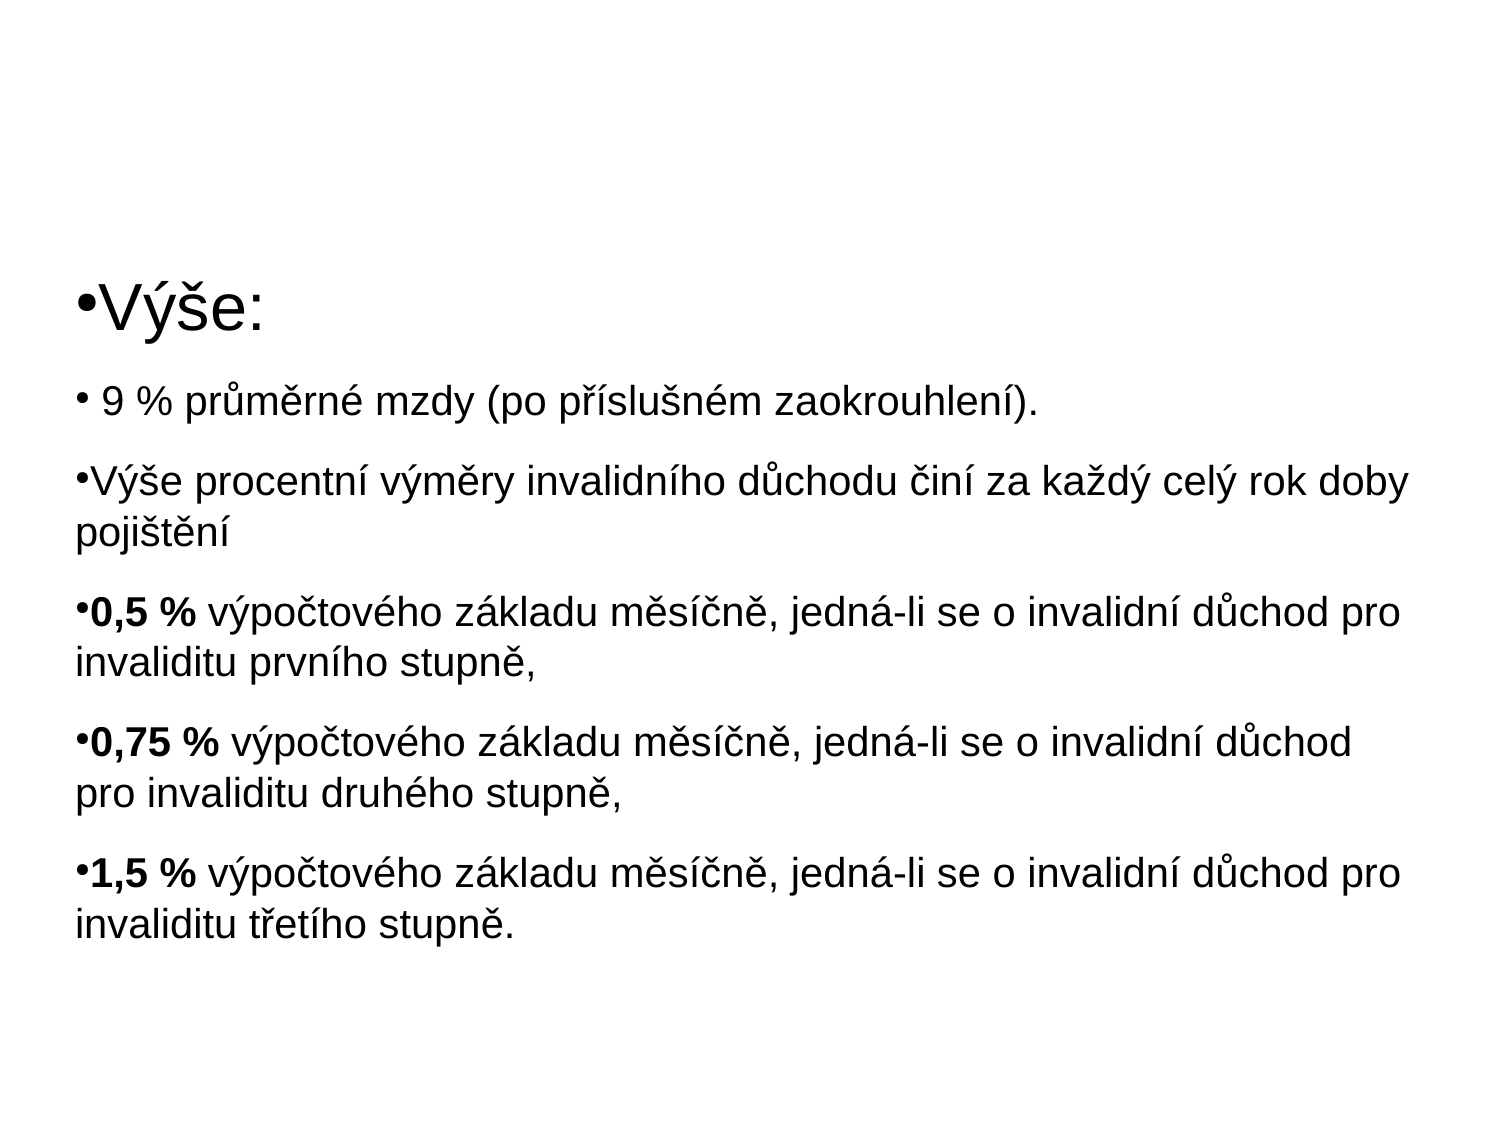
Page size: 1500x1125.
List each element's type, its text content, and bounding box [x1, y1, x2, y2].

list Výše: 9 % průměrné mzdy (po příslušném zaokrouhlení). Výše procentní výměry invalidního důchodu činí za každý celý rok doby pojištění 0,5 % výpočtového základu měsíčně, jedná-li se o invalidní důchod pro invaliditu prvního stupně, 0,75 % výpočtového základu měsíčně, jedná-li se o invalidní důchod pro invaliditu druhého stupně, 1,5 % výpočtového základu měsíčně, jedná-li se o invalidní důchod pro invaliditu třetího stupně. [75, 263, 1425, 1006]
